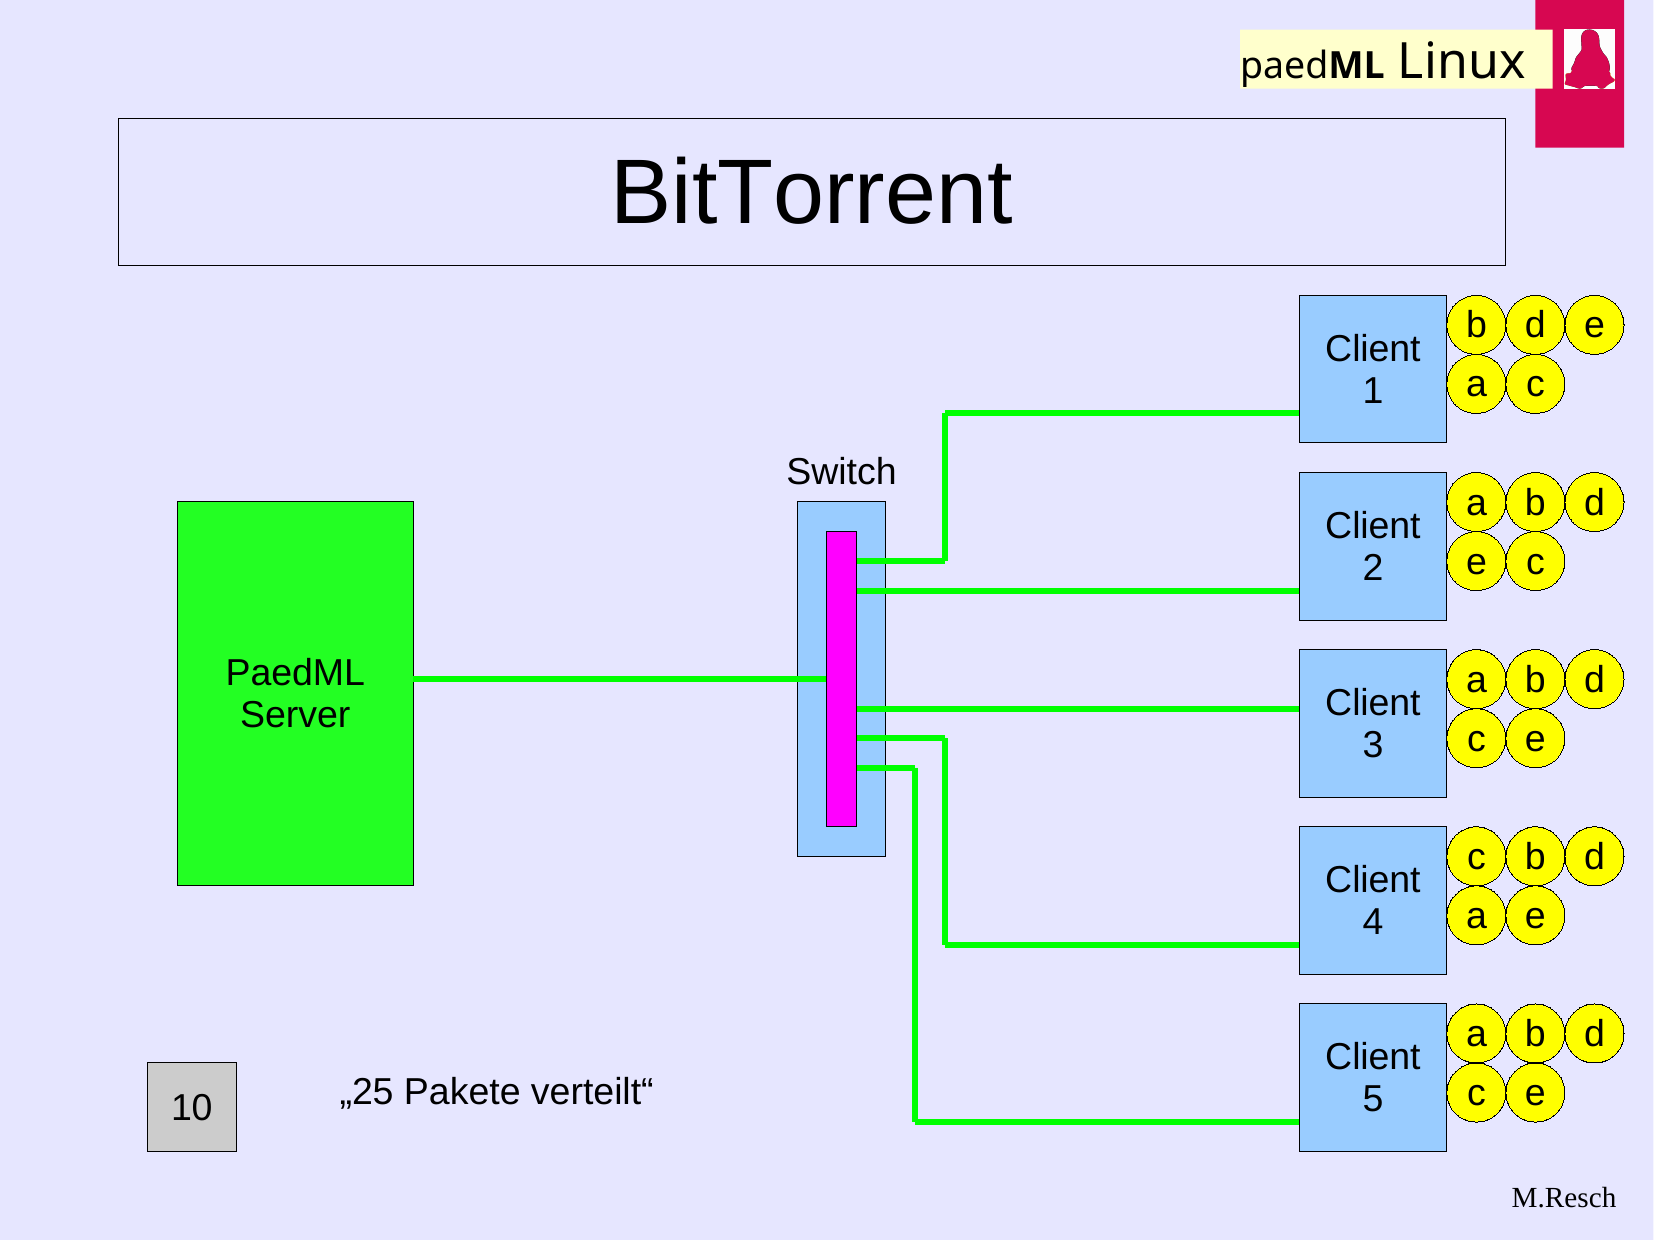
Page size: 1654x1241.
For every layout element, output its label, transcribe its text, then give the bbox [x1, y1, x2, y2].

text_box e [1505, 885, 1565, 945]
text_box Switch [767, 442, 916, 500]
text_box PaedML Server [177, 501, 414, 886]
text_box 10 [147, 1062, 237, 1152]
text_box Client 2 [1299, 472, 1447, 621]
text_box d [1505, 295, 1565, 354]
text_box b [1505, 472, 1565, 531]
text_box b [1505, 649, 1565, 709]
text_box c [1446, 1062, 1506, 1123]
text_box e [1446, 531, 1506, 591]
text_box d [1564, 649, 1625, 709]
text_box a [1446, 649, 1506, 709]
title BitTorrent [118, 118, 1506, 266]
text_box a [1446, 354, 1506, 414]
text_box c [1446, 708, 1506, 768]
text_box b [1506, 826, 1565, 886]
text_box a [1446, 885, 1506, 945]
text_box e [1505, 708, 1565, 768]
text_box [797, 501, 886, 857]
text_box b [1446, 295, 1506, 354]
text_box c [1446, 826, 1506, 886]
text_box d [1564, 826, 1625, 886]
text_box Client 3 [1299, 649, 1447, 798]
text_box d [1564, 1003, 1625, 1063]
text_box c [1505, 354, 1565, 414]
text_box a [1446, 1003, 1506, 1063]
text_box Client 4 [1299, 826, 1447, 975]
text_box e [1564, 295, 1625, 355]
text_box „25 Pakete verteilt“ [324, 1062, 798, 1120]
text_box c [1505, 531, 1565, 591]
text_box b [1505, 1003, 1565, 1063]
text_box Client 5 [1299, 1003, 1447, 1152]
text_box Client 1 [1299, 295, 1447, 443]
text_box d [1564, 472, 1625, 532]
text_box e [1505, 1062, 1565, 1123]
text_box a [1446, 472, 1506, 531]
